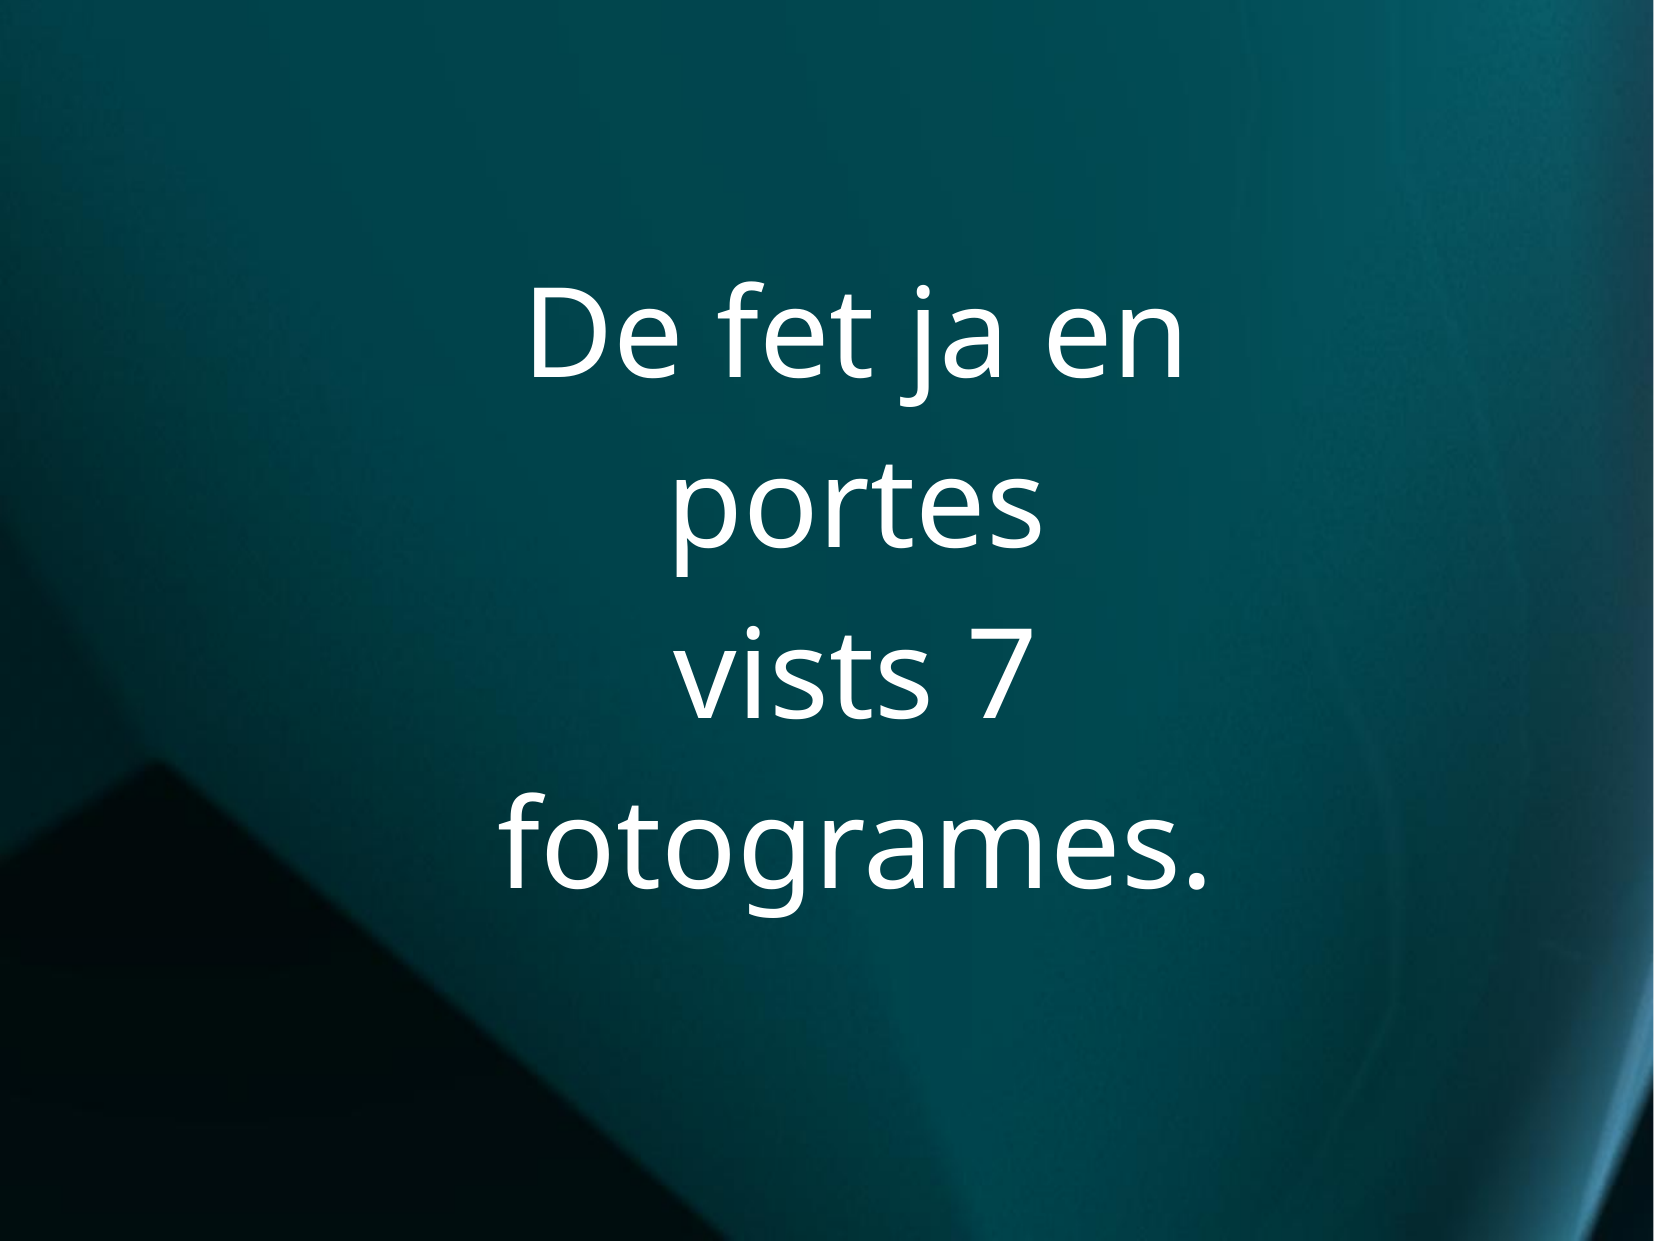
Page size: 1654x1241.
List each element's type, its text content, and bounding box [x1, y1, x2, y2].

picture [0, 0, 1654, 1241]
text_box De fet ja en portes vists 7 fotogrames. [354, 236, 1359, 1088]
